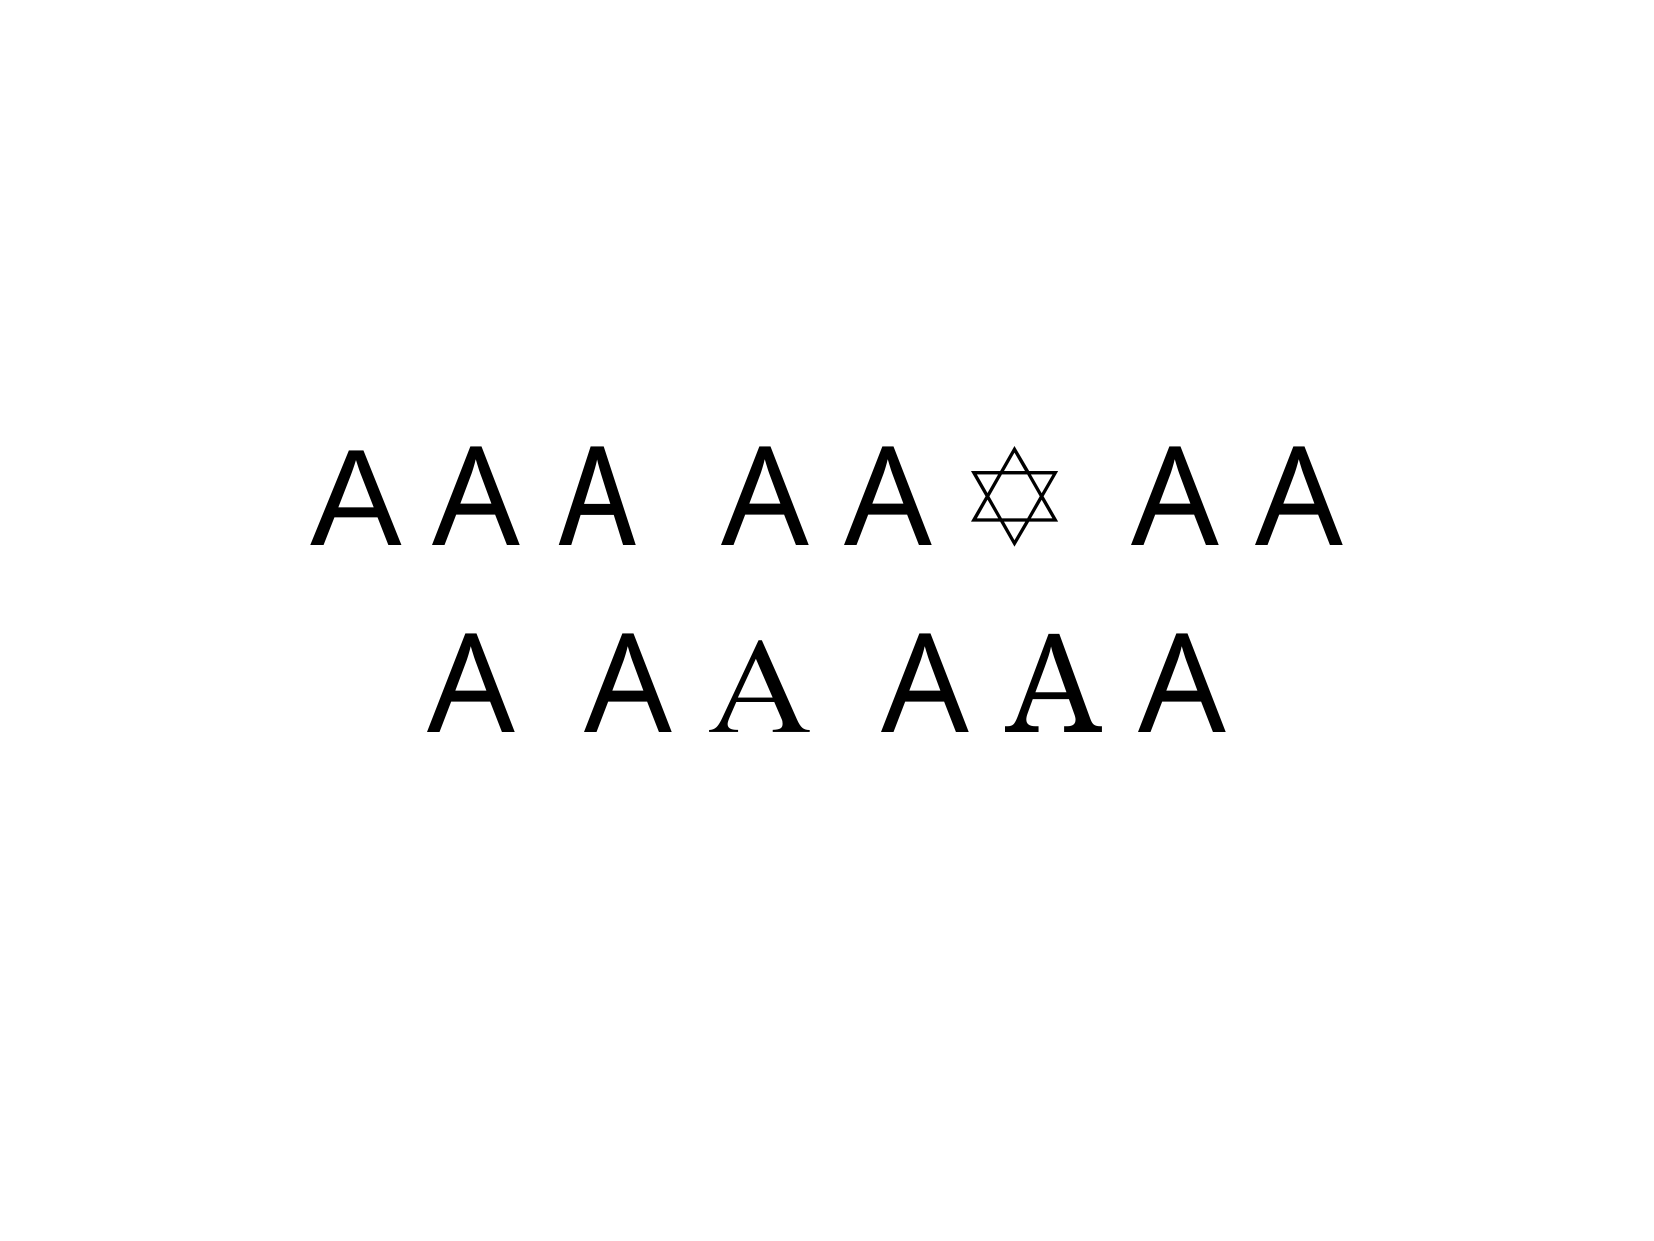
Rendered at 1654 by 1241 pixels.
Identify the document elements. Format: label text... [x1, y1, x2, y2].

title A A A A A A A A A A A A A A [82, 56, 1571, 1115]
